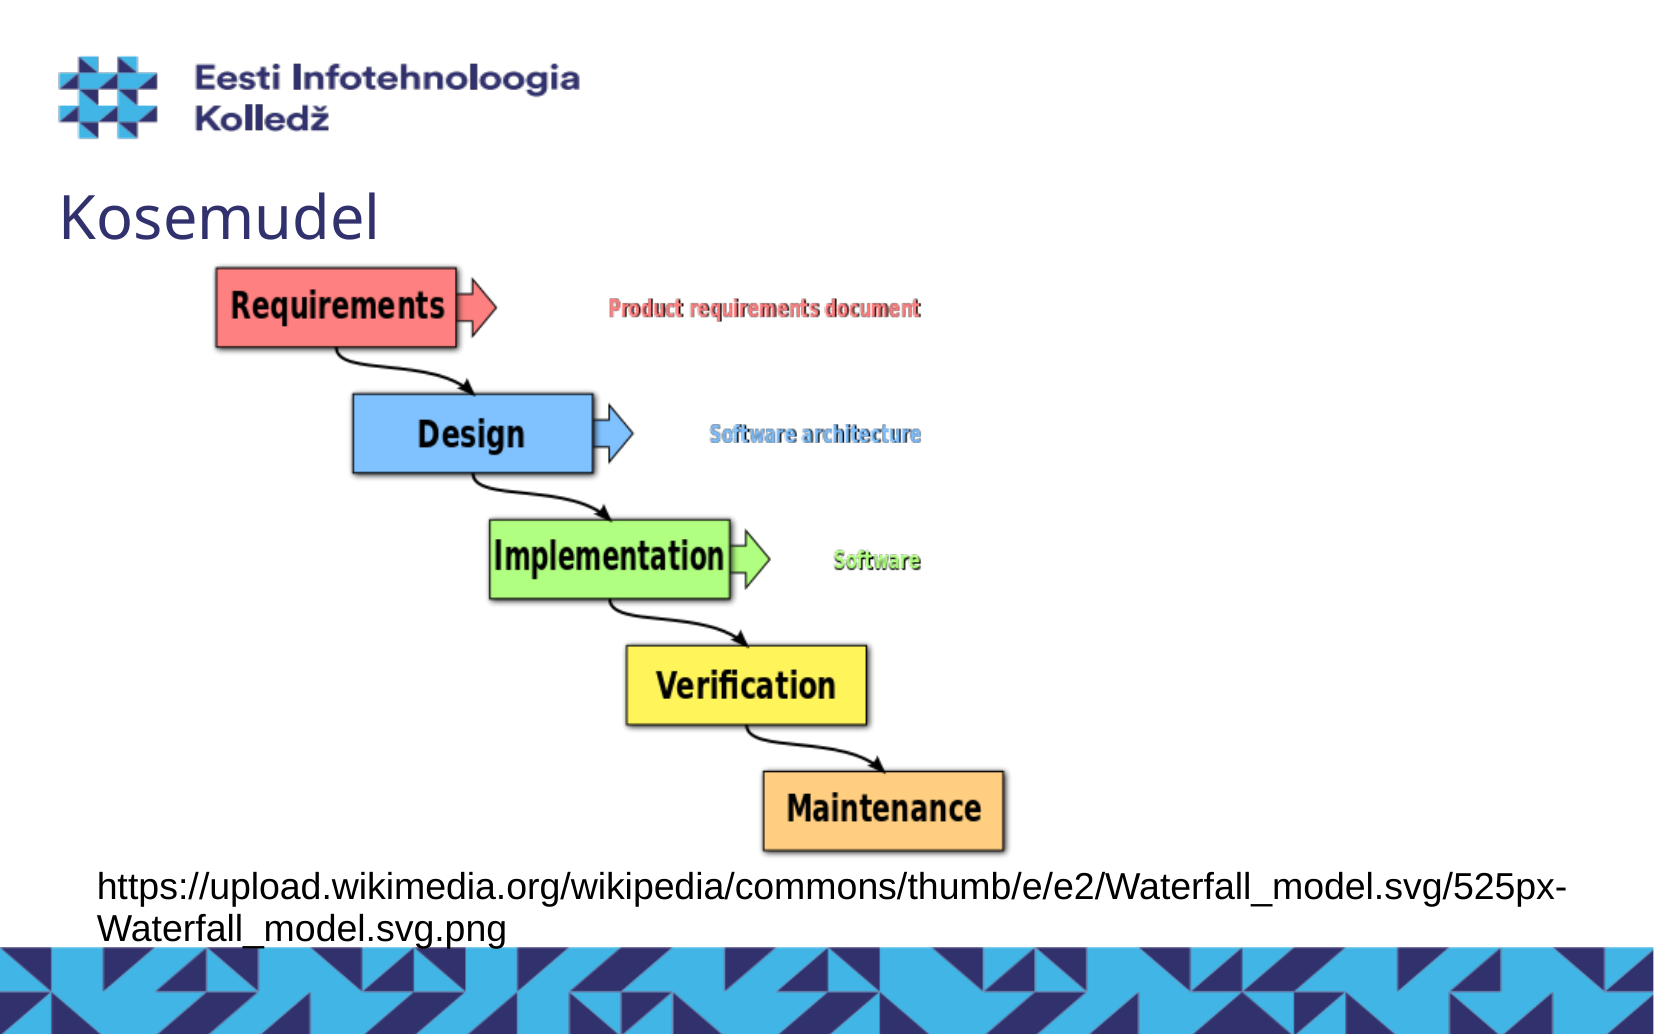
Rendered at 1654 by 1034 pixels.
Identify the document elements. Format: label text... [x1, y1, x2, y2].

text_box https://upload.wikimedia.org/wikipedia/commons/thumb/e/e2/Waterfall_model.svg/525px-Waterfall_model.svg.png [82, 857, 1583, 957]
title Kosemudel [59, 129, 1571, 303]
picture [212, 259, 1016, 857]
